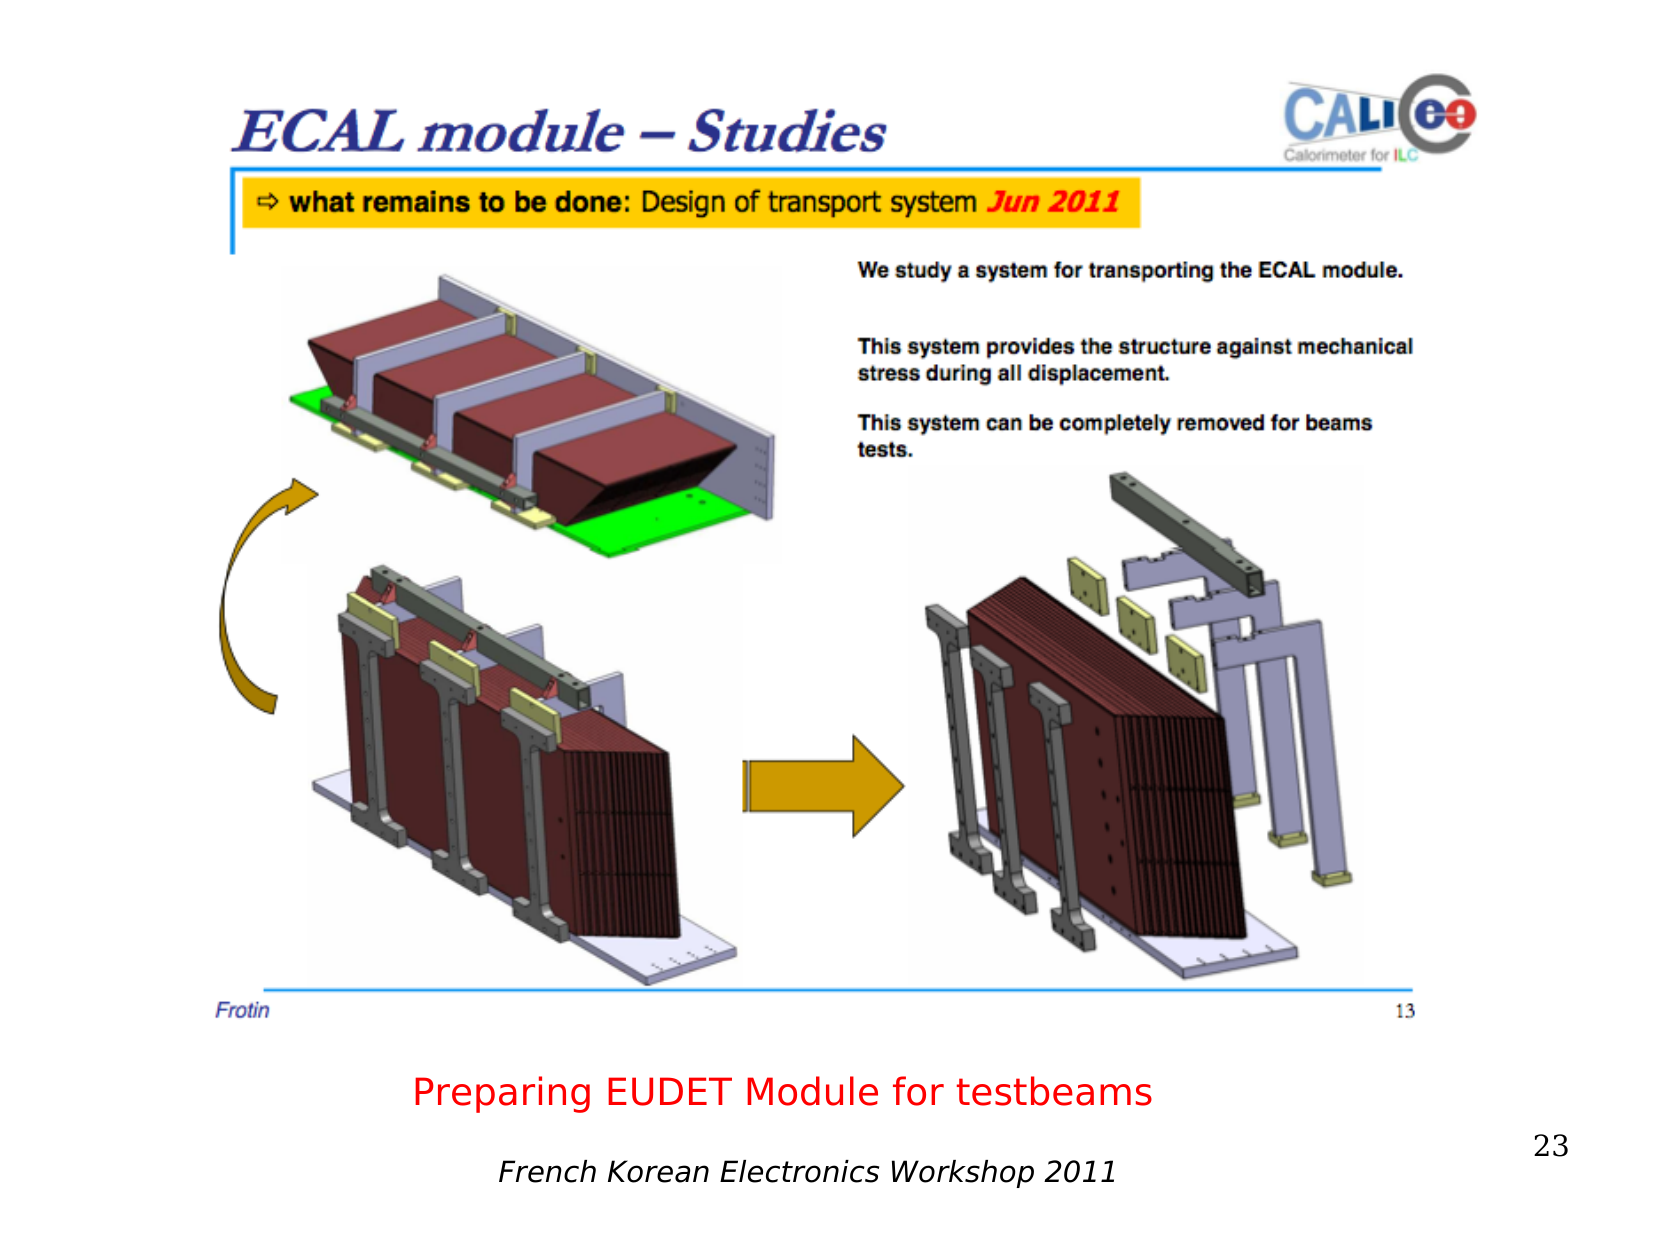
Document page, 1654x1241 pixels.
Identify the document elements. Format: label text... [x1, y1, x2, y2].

picture [147, 17, 1532, 1082]
text_box Preparing EUDET Module for testbeams [397, 1063, 1181, 1123]
